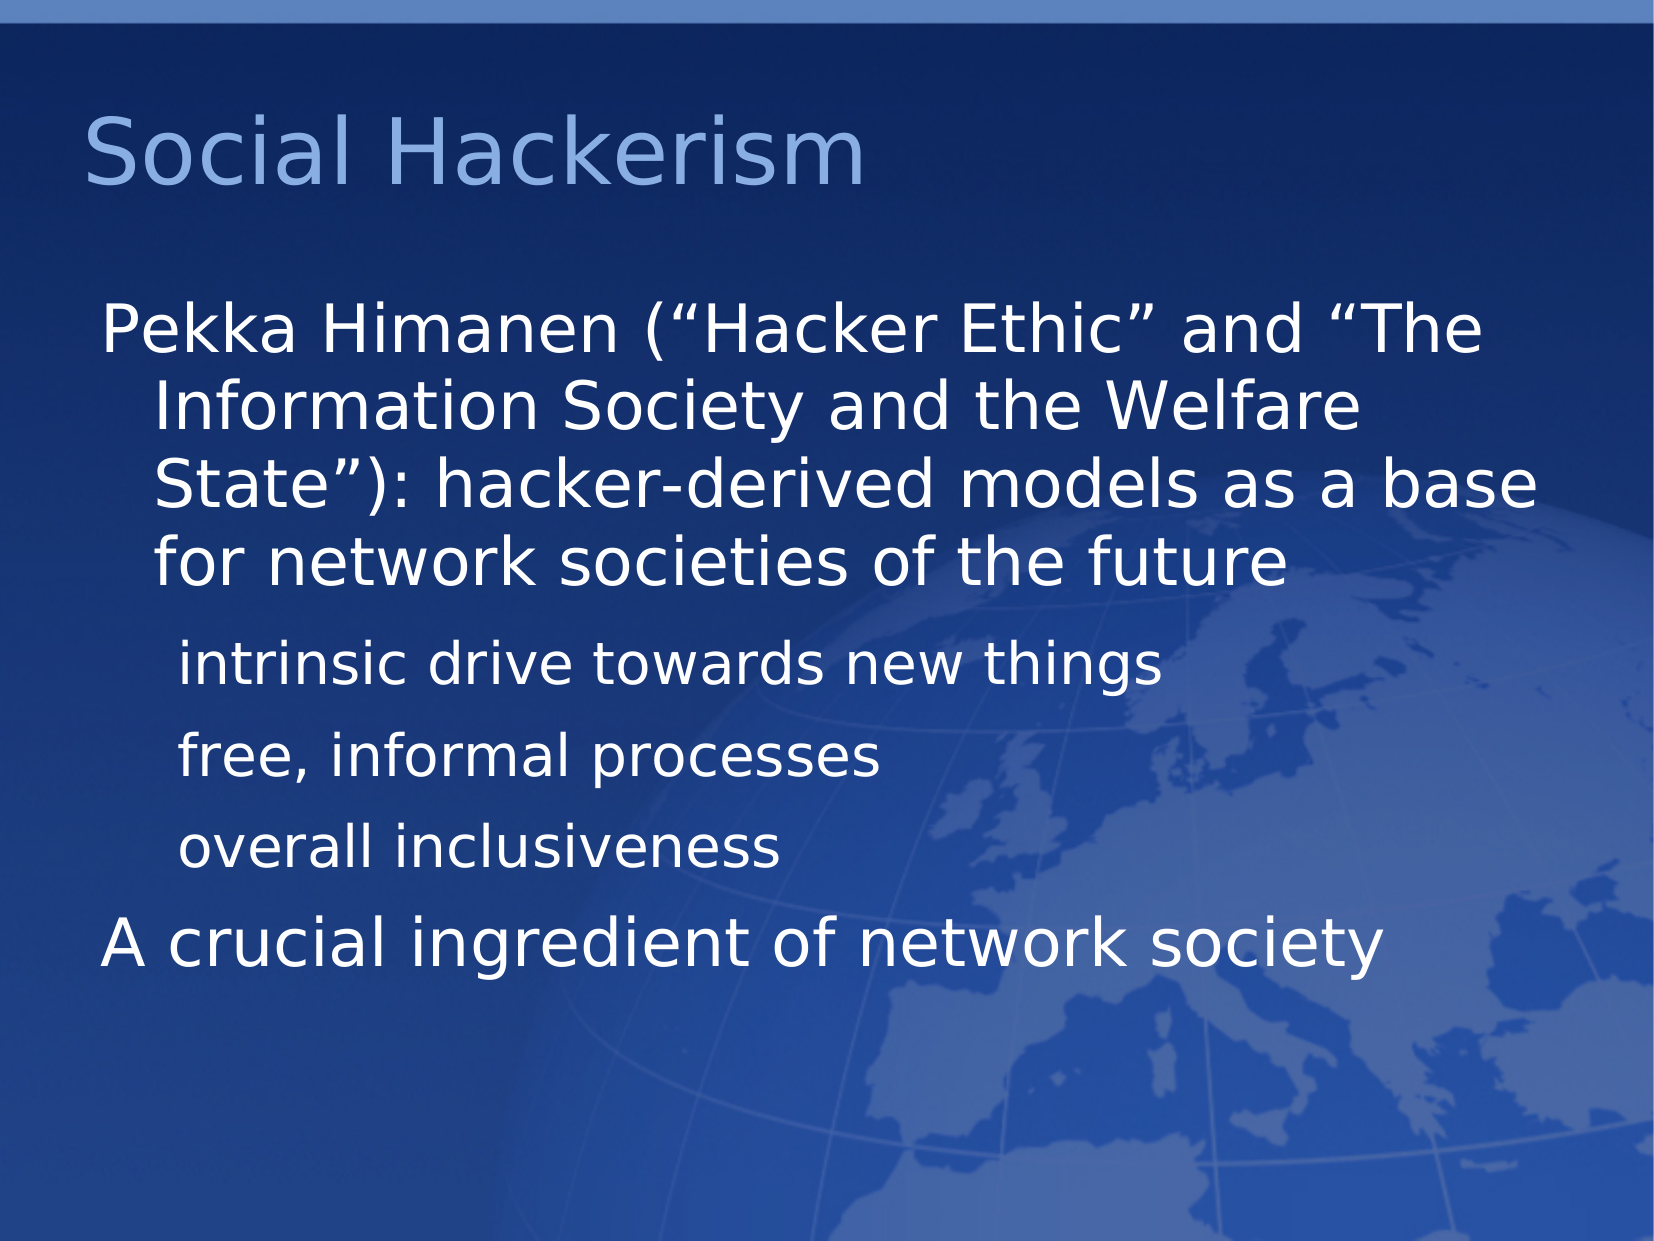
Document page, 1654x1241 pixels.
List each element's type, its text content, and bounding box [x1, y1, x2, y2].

picture [0, 0, 1654, 1241]
list Pekka Himanen (“Hacker Ethic” and “The Information Society and the Welfare State”): hacker-derived models as a base for network societies of the future intrinsic drive towards new things free, informal processes overall inclusiveness A crucial ingredient of network society [82, 290, 1571, 1094]
title Social Hackerism [82, 56, 1571, 250]
